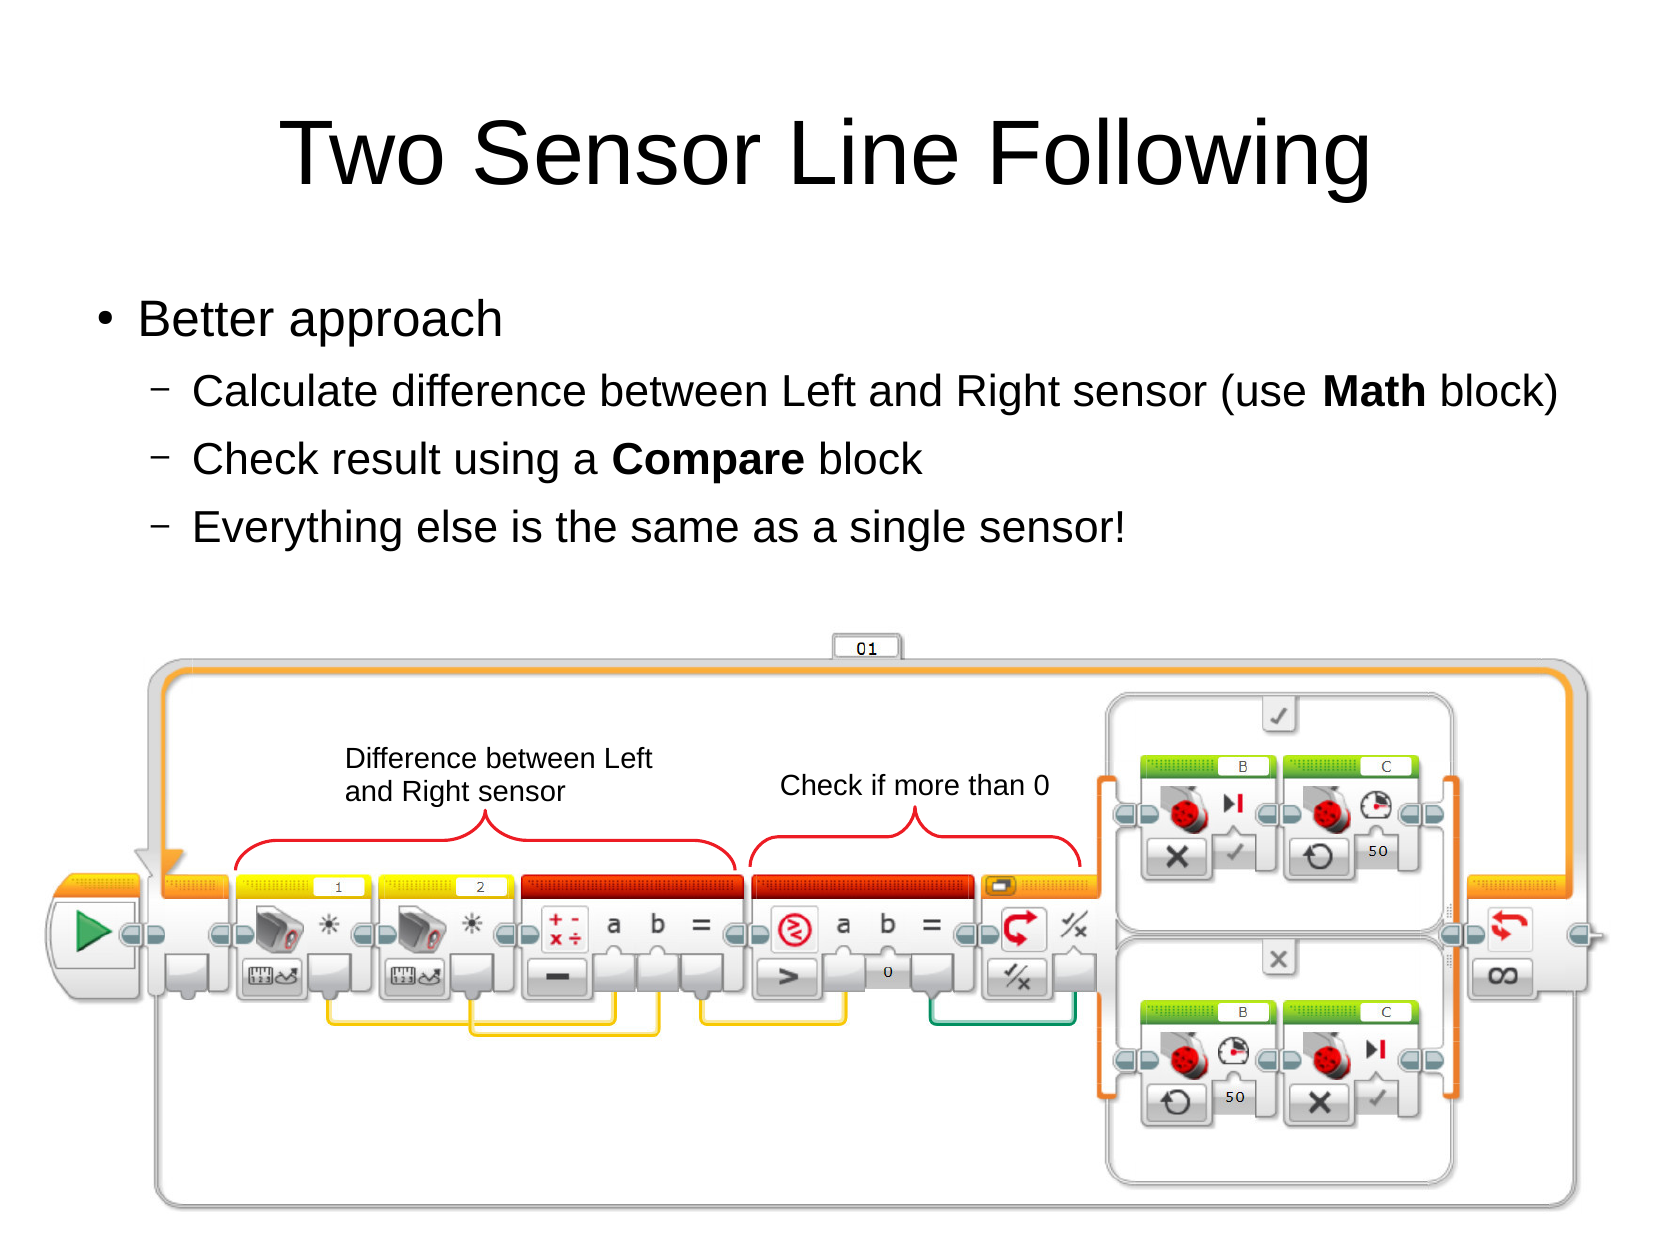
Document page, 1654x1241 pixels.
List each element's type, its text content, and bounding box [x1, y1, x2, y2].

list Better approach Calculate difference between Left and Right sensor (use Math block) Check result using a Compare block Everything else is the same as a single sensor! [82, 290, 1571, 601]
title Two Sensor Line Following [82, 49, 1571, 257]
picture [37, 626, 1613, 1227]
text_box Difference between Left and Right sensor [330, 735, 703, 816]
text_box Check if more than 0 [765, 761, 1066, 908]
